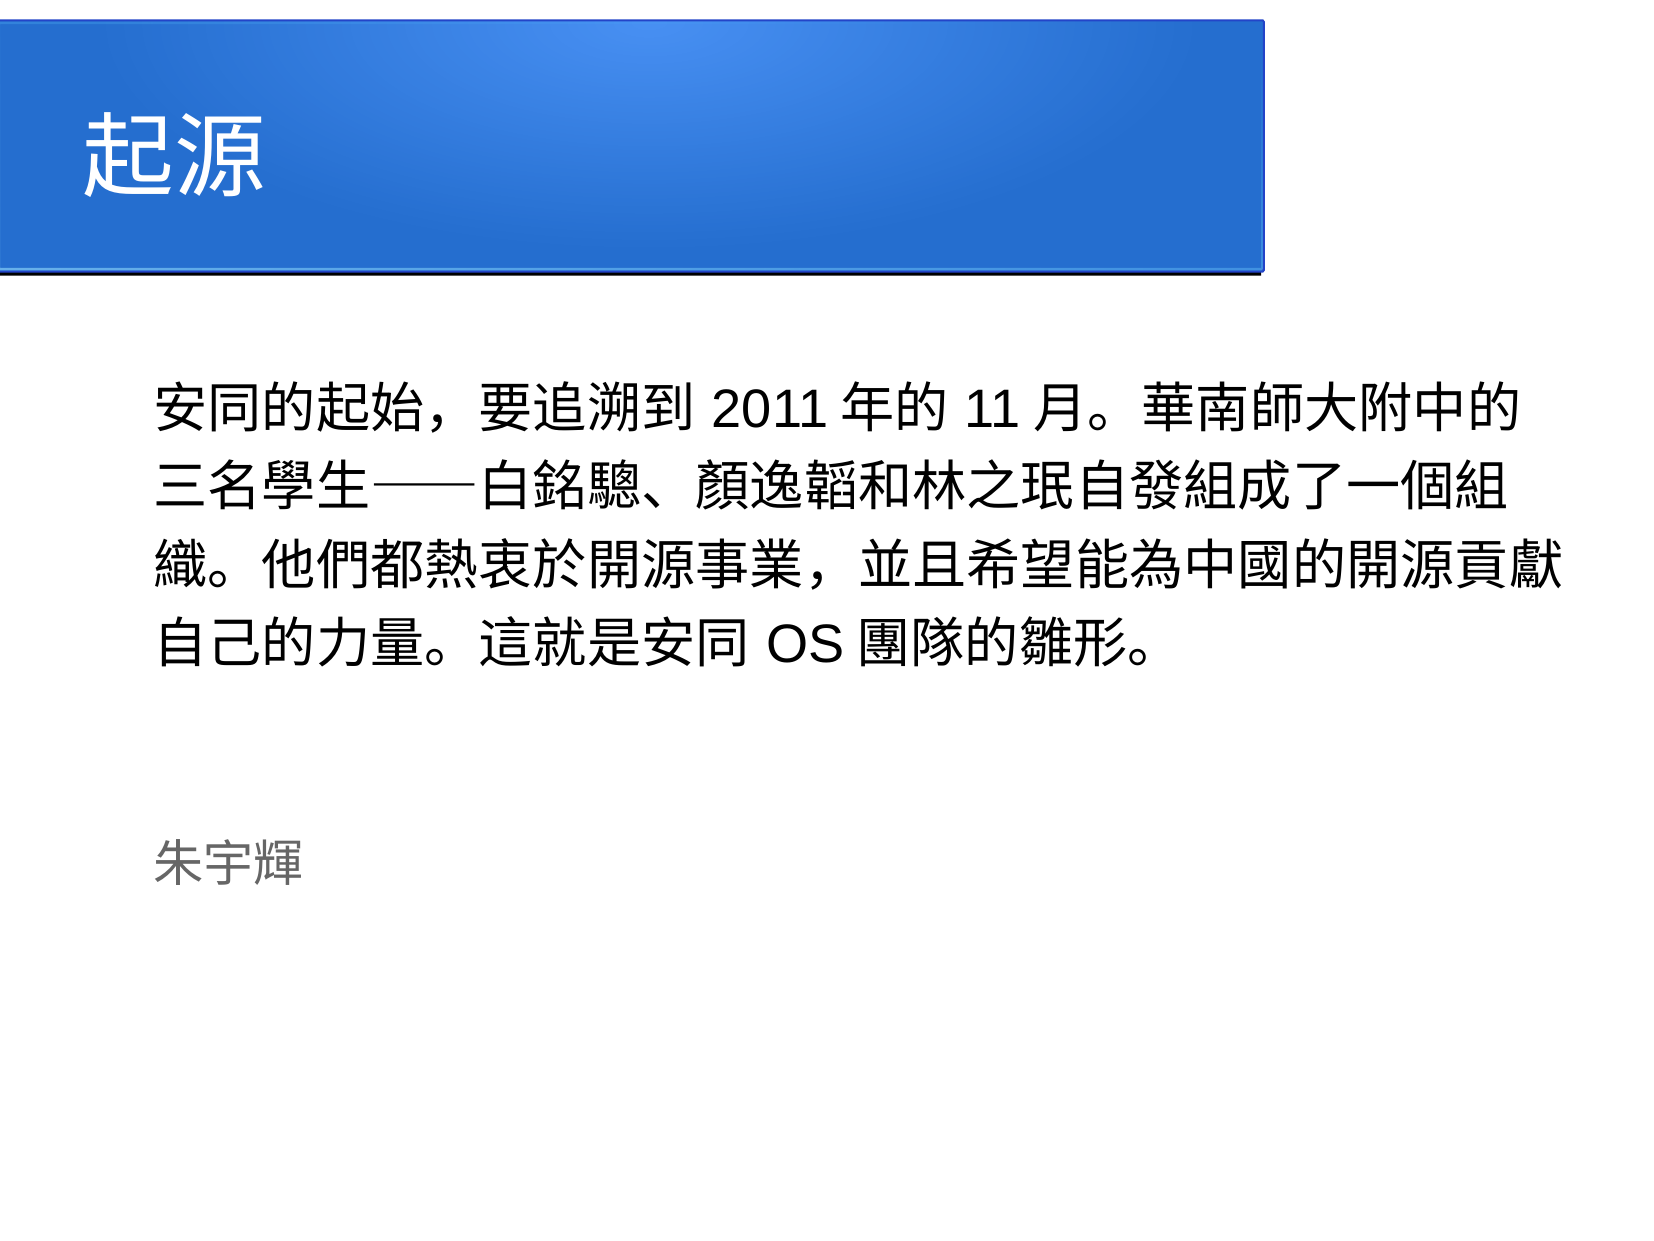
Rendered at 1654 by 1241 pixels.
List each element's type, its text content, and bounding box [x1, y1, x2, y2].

title 起源 [82, 47, 1235, 252]
list 安同的起始，要追溯到2011年的11月。華南師大附中的三名學生——白銘驄、顏逸韜和林之珉自發組成了一個組織。他們都熱衷於開源事業，並且希望能為中國的開源貢獻自己的力量。這就是安同OS團隊的雛形。 朱宇輝 [82, 364, 1571, 1084]
